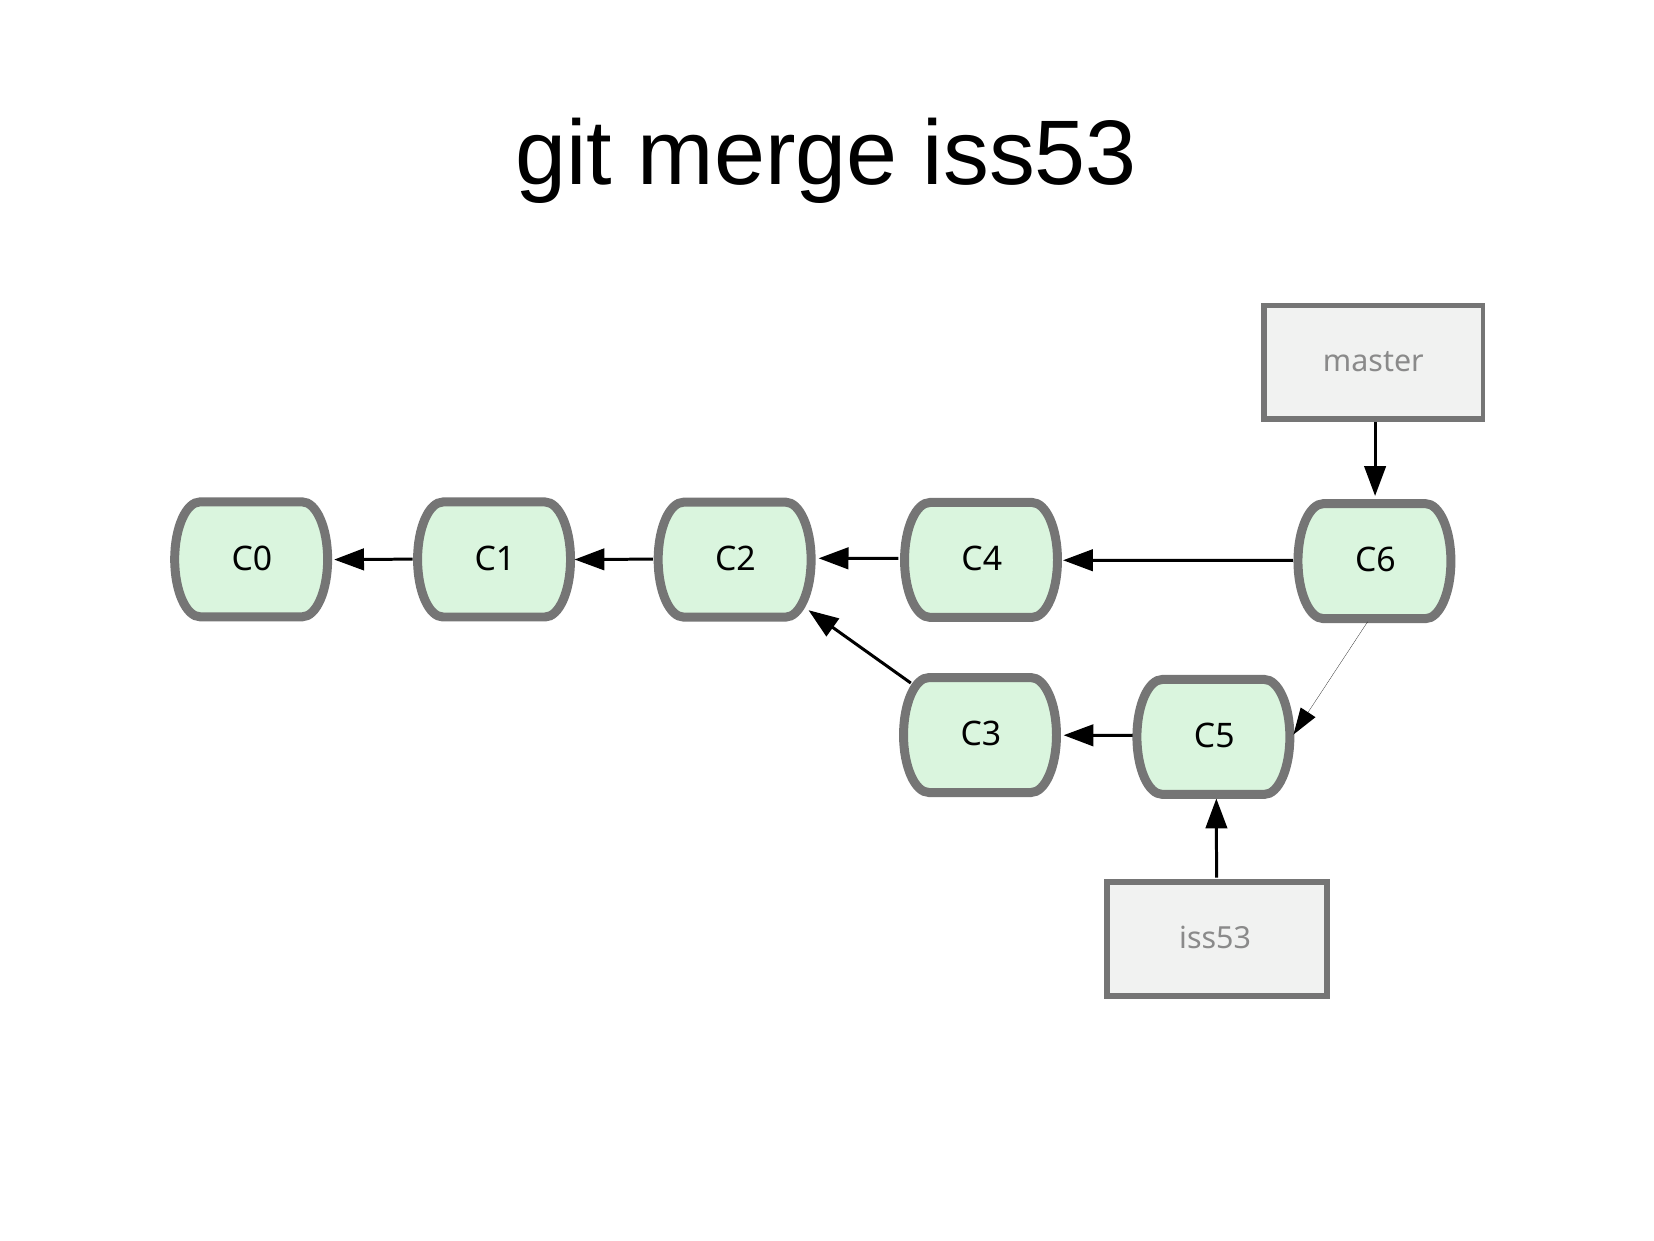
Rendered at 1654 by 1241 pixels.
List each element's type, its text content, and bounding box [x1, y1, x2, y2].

title git merge iss53 [82, 49, 1571, 257]
picture [168, 290, 1485, 1010]
